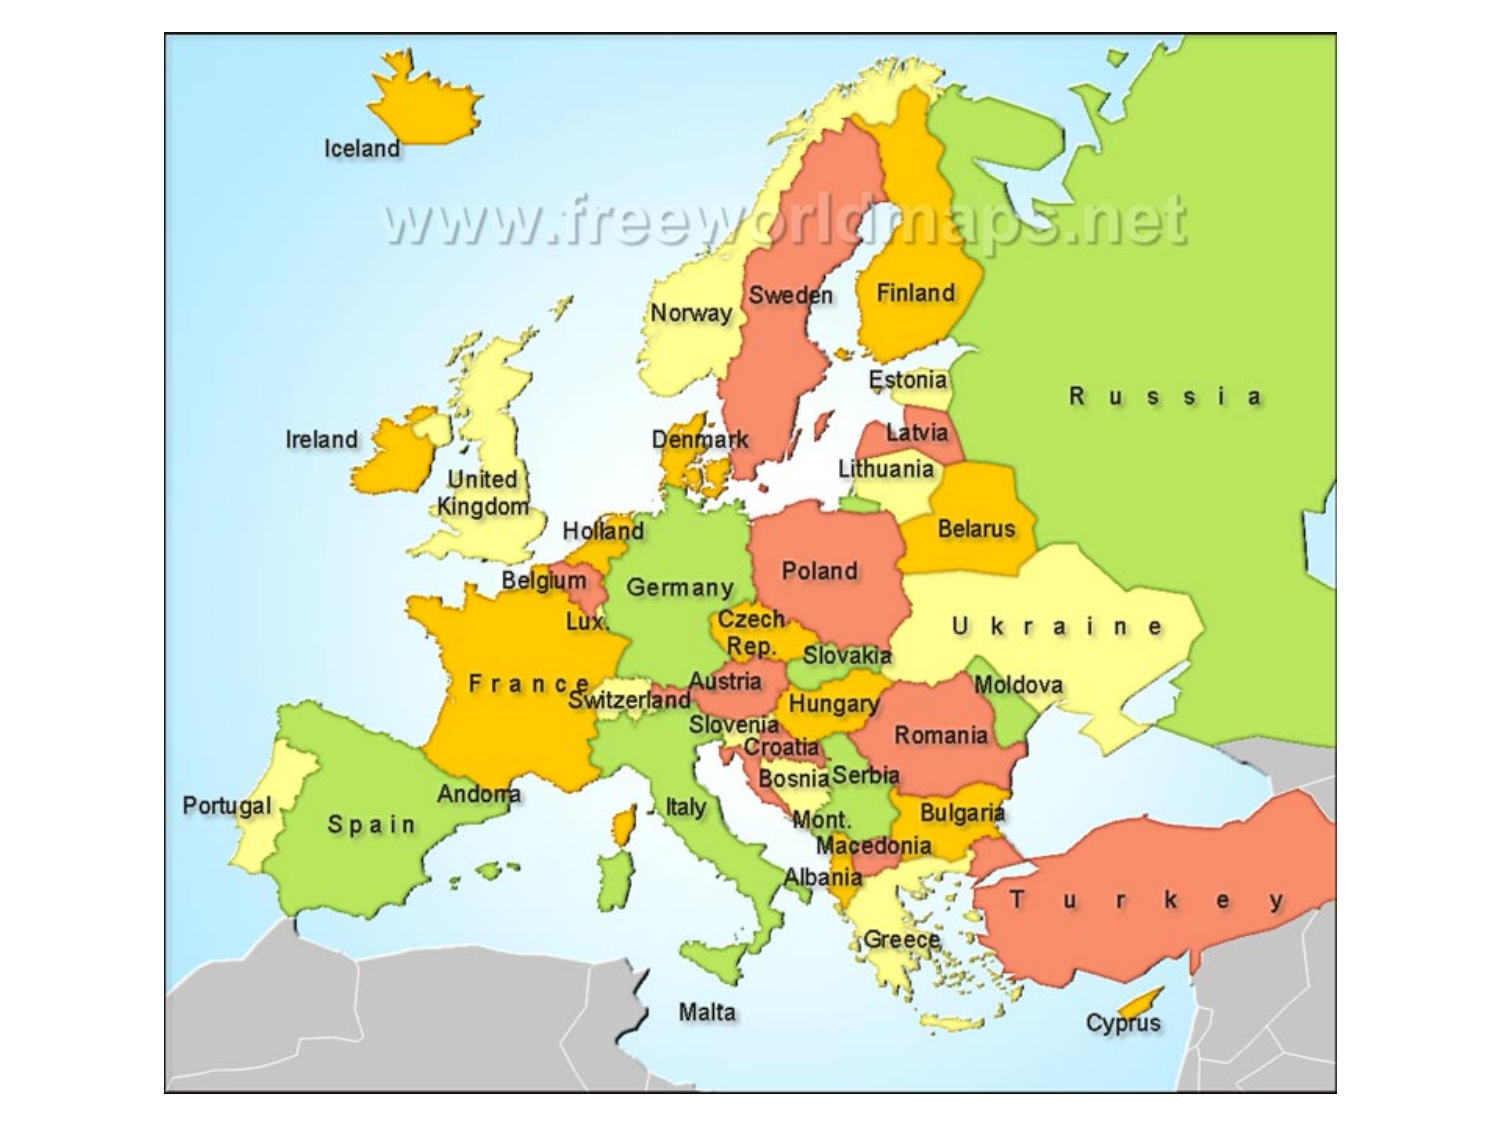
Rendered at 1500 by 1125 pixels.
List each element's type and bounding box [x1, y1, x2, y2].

picture [164, 32, 1337, 1094]
